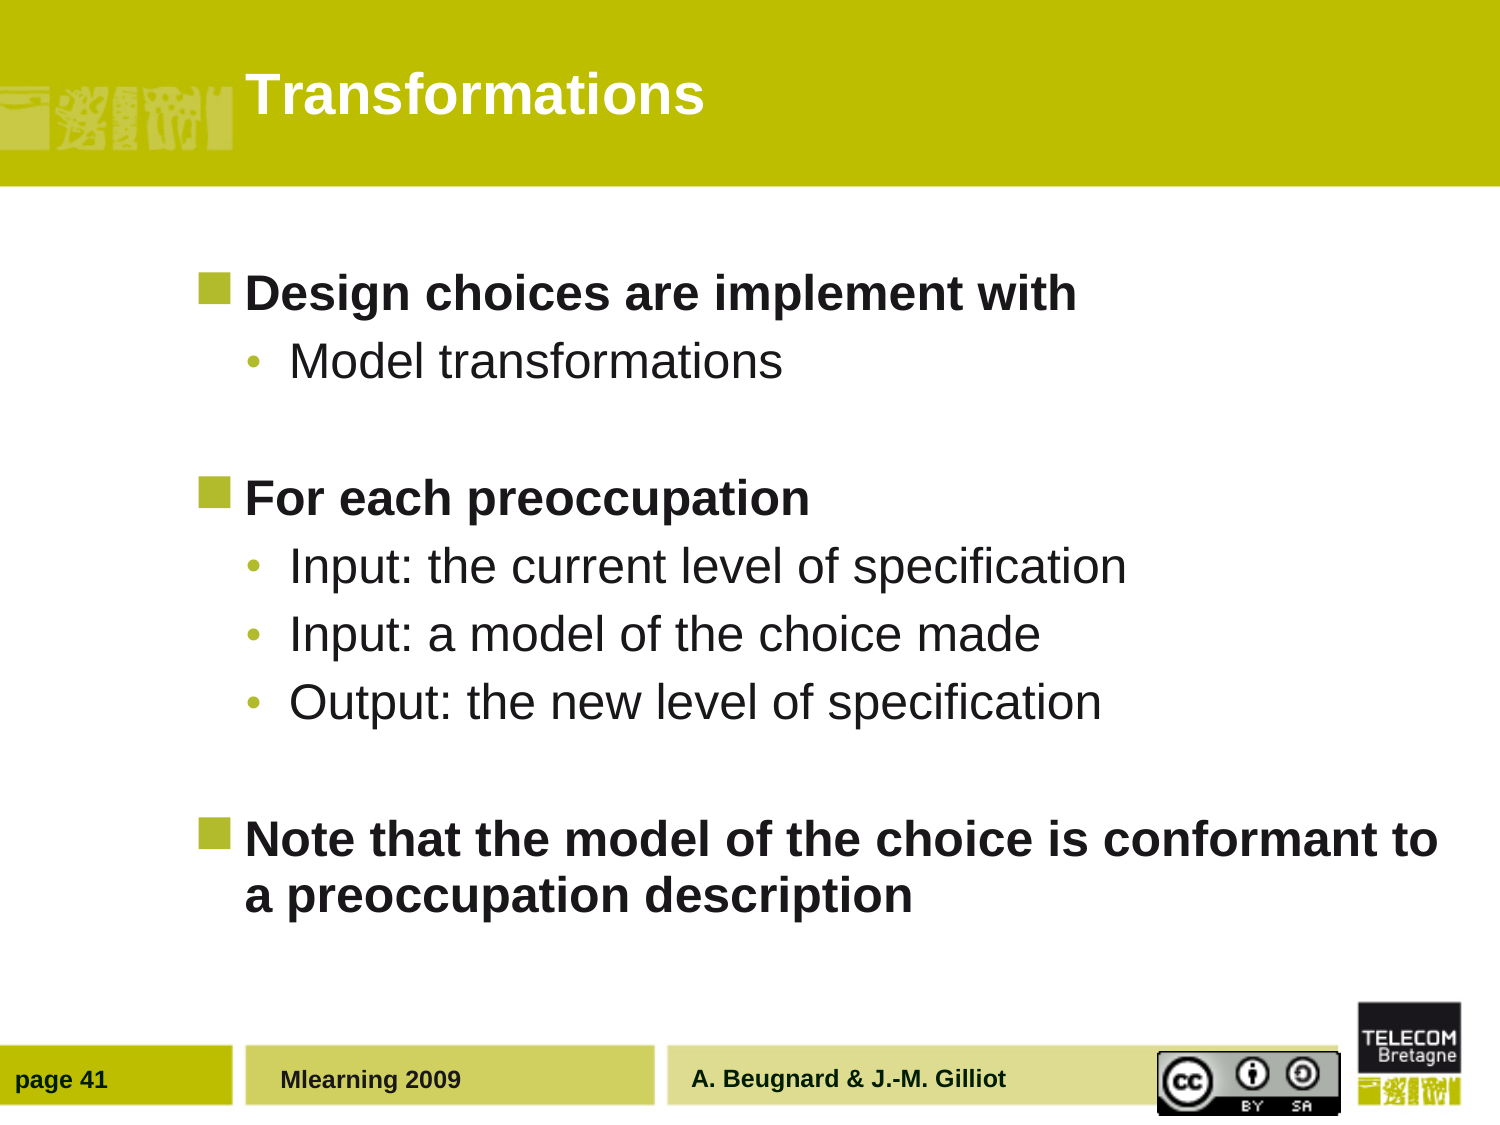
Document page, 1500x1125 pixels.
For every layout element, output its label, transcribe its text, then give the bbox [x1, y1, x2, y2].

list Design choices are implement with Model transformations For each preoccupation Input: the current level of specification Input: a model of the choice made Output: the new level of specification Note that the model of the choice is conformant to a preoccupation description [200, 265, 1459, 987]
picture [0, 0, 1500, 1125]
title Transformations [245, 23, 1459, 166]
